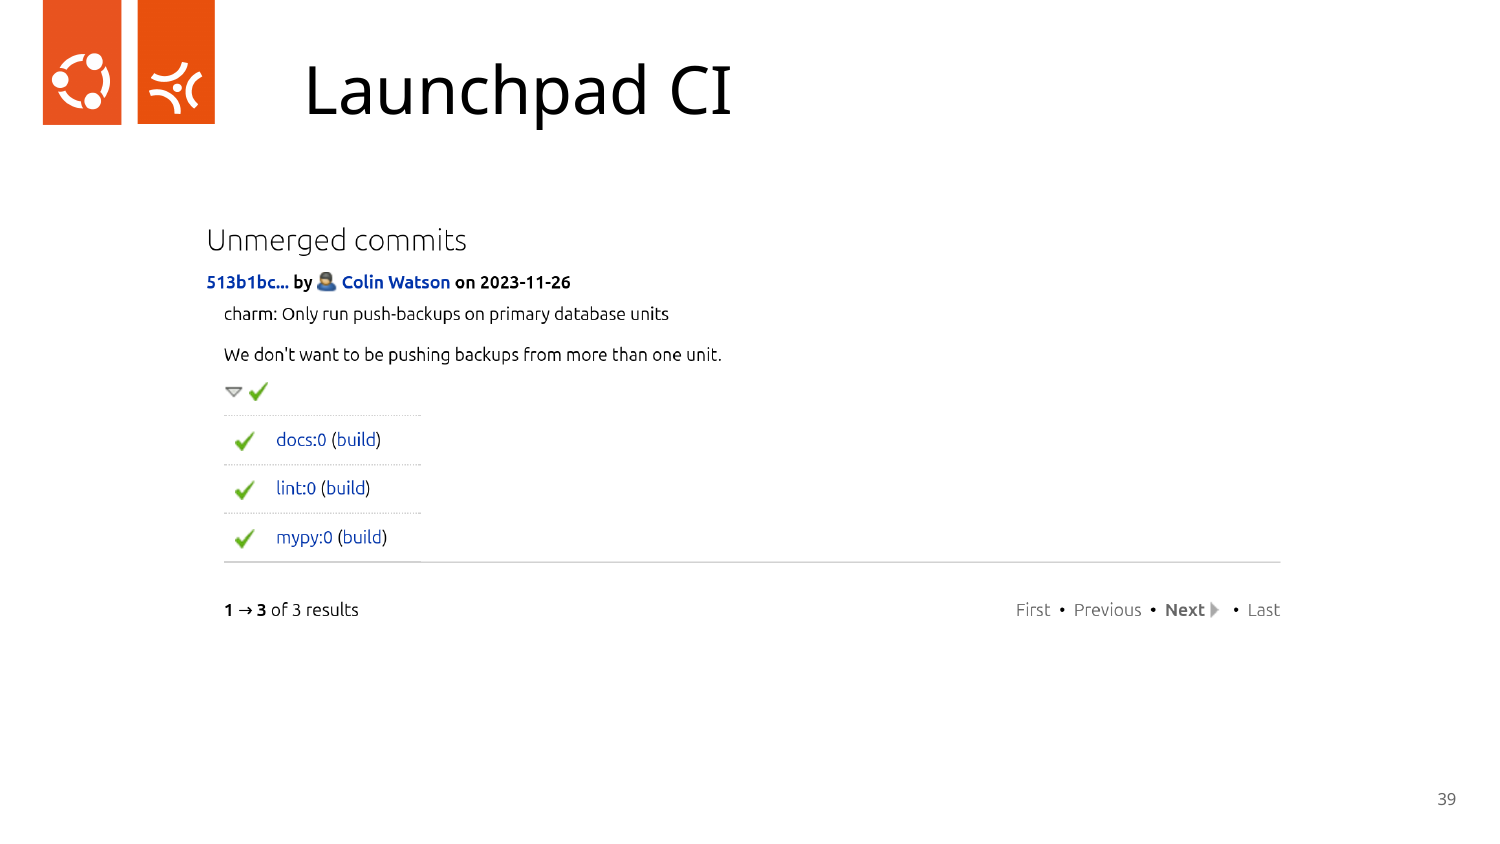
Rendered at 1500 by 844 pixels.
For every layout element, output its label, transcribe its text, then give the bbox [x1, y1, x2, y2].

picture [206, 221, 1294, 622]
text_box Launchpad CI [288, 33, 1110, 141]
picture [137, 0, 216, 124]
slide_number <number> [1381, 773, 1472, 839]
